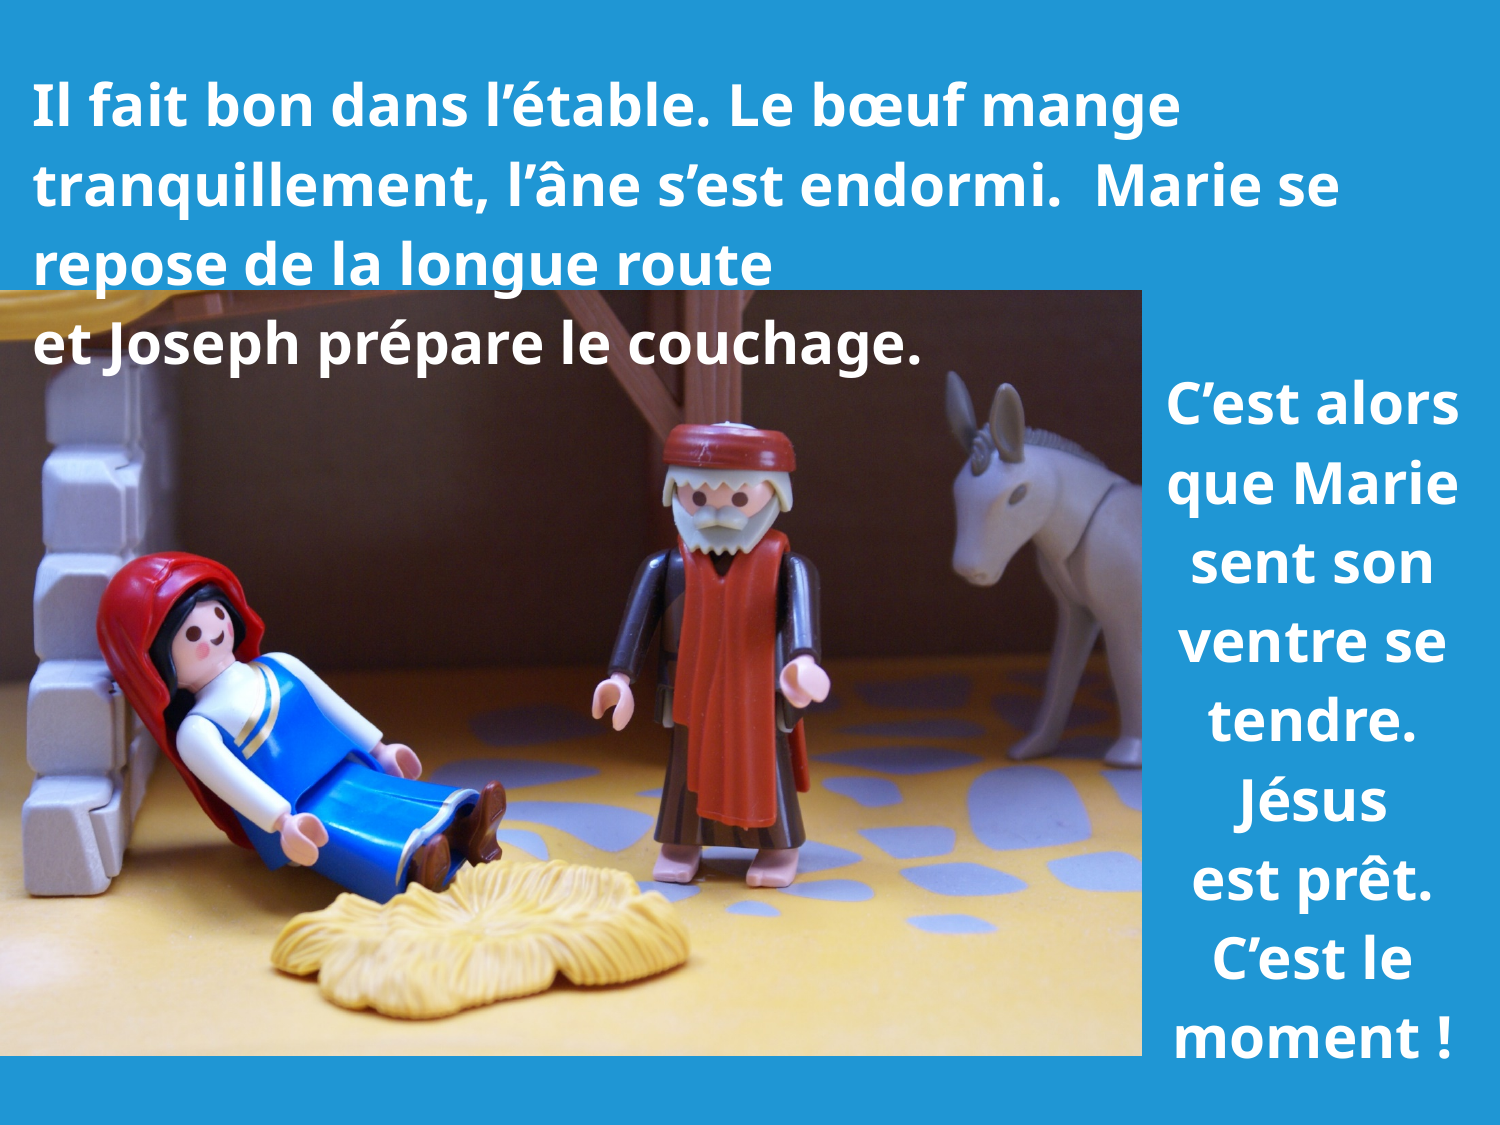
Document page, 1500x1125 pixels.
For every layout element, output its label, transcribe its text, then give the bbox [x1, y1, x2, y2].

picture [0, 290, 1141, 1056]
text_box Il fait bon dans l’étable. Le bœuf mange tranquillement, l’âne s’est endormi. Marie se repose de la longue route et Joseph prépare le couchage. [17, 49, 1471, 390]
text_box C’est alors que Marie sent son ventre se tendre. Jésus est prêt. C’est le moment ! [1141, 347, 1485, 1084]
